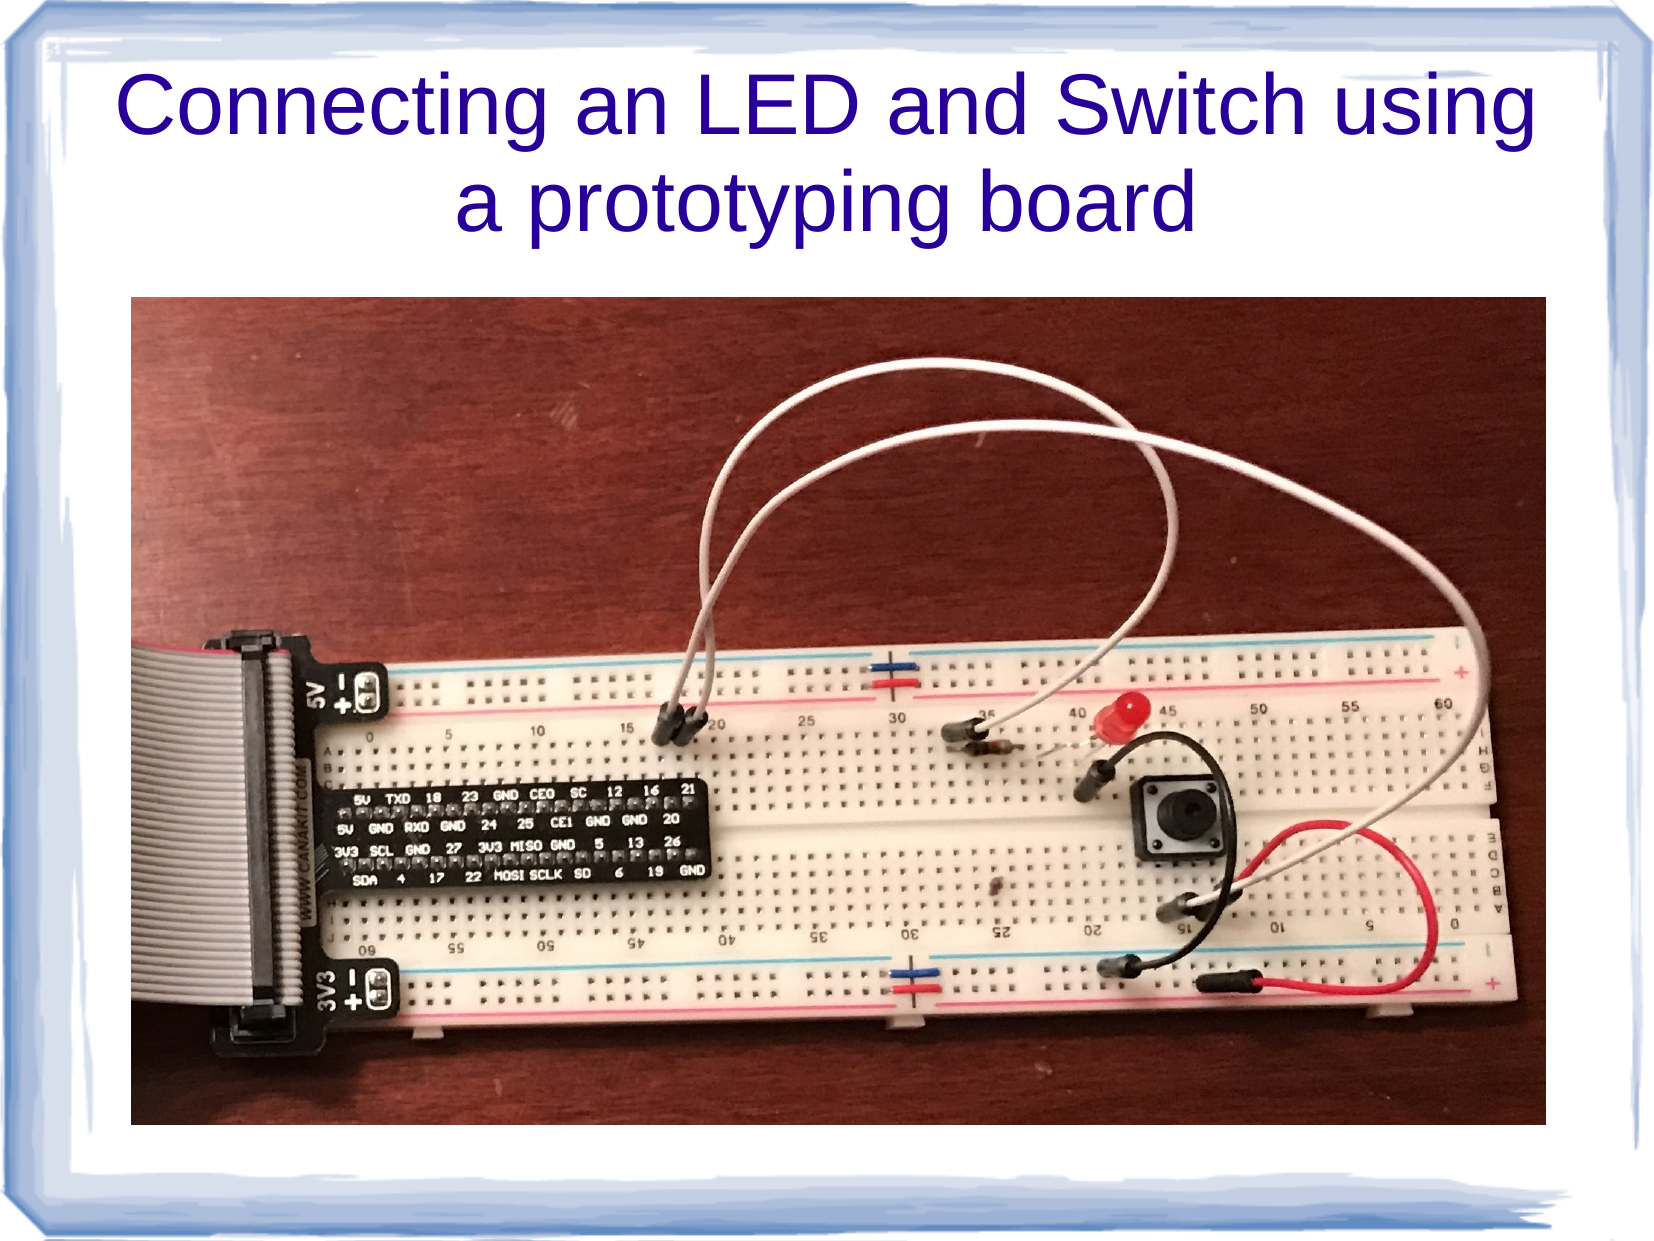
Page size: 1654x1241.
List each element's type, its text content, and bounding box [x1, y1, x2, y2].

title Connecting an LED and Switch using a prototyping board [82, 49, 1571, 257]
picture [0, 0, 1654, 1241]
